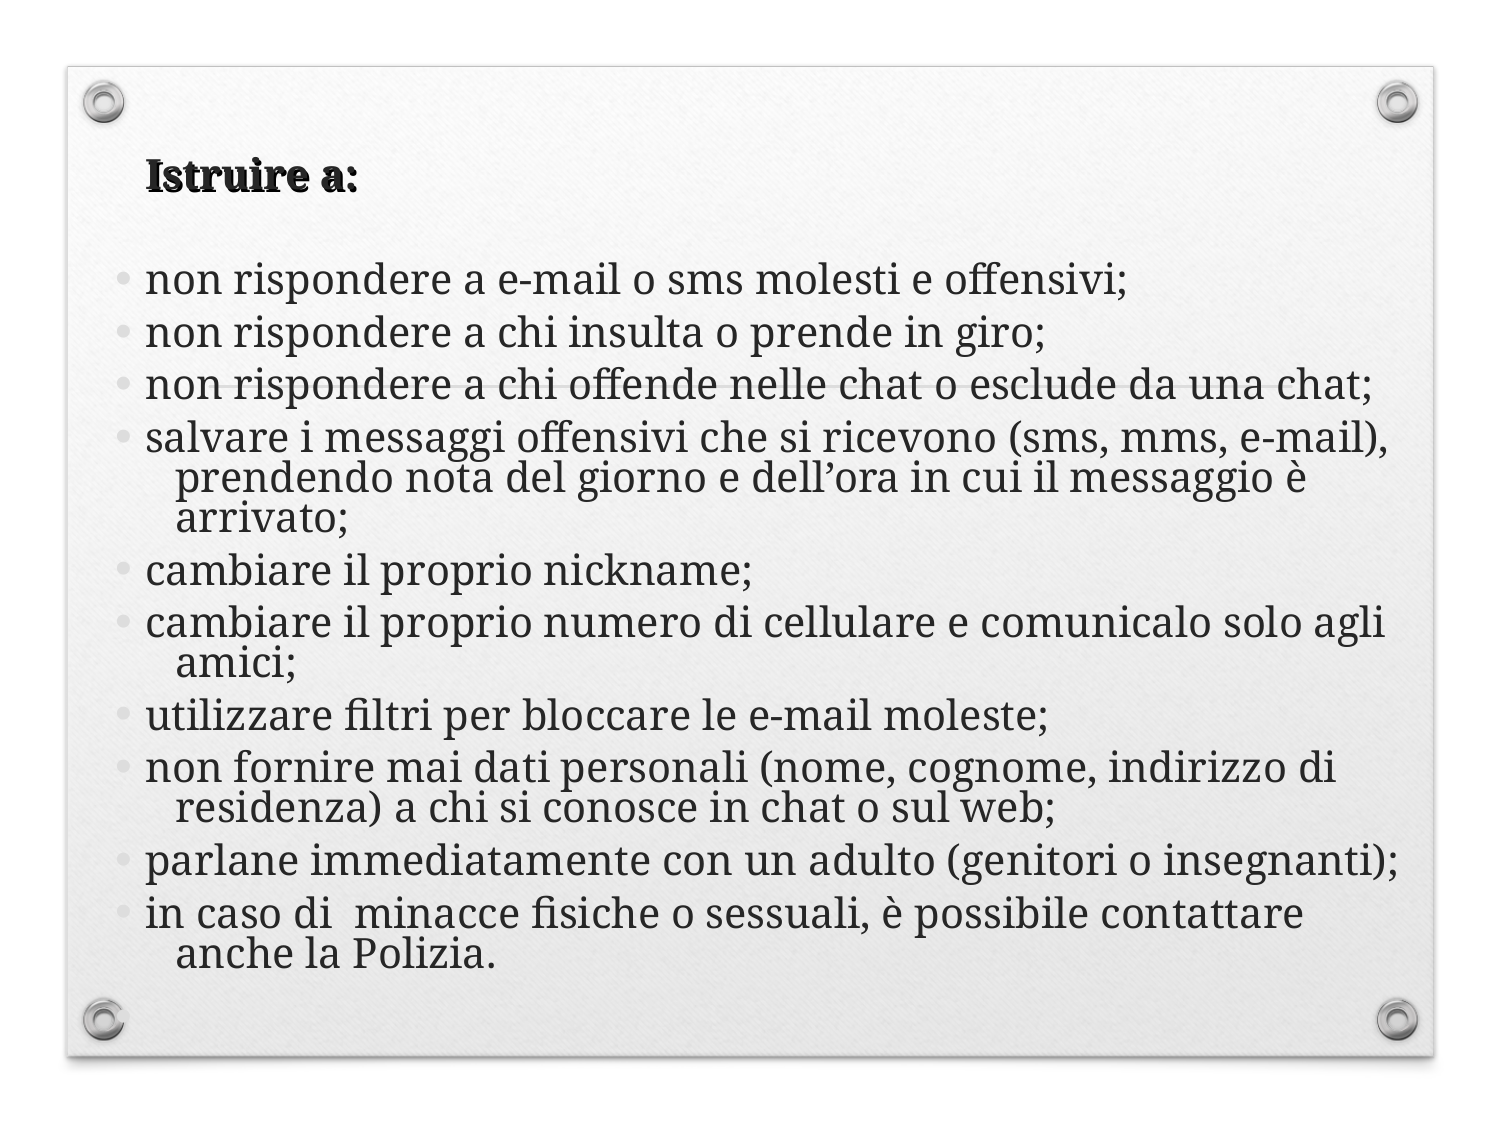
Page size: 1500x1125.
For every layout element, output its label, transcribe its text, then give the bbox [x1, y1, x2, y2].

list Istruire a: non rispondere a e-mail o sms molesti e offensivi; non rispondere a chi insulta o prende in giro; non rispondere a chi offende nelle chat o esclude da una chat; salvare i messaggi offensivi che si ricevono (sms, mms, e-mail), prendendo nota del giorno e dell’ora in cui il messaggio è arrivato; cambiare il proprio nickname; cambiare il proprio numero di cellulare e comunicalo solo agli amici; utilizzare filtri per bloccare le e-mail moleste; non fornire mai dati personali (nome, cognome, indirizzo di residenza) a chi si conosce in chat o sul web; parlane immediatamente con un adulto (genitori o insegnanti); in caso di minacce fisiche o sessuali, è possibile contattare anche la Polizia. [100, 150, 1451, 1125]
